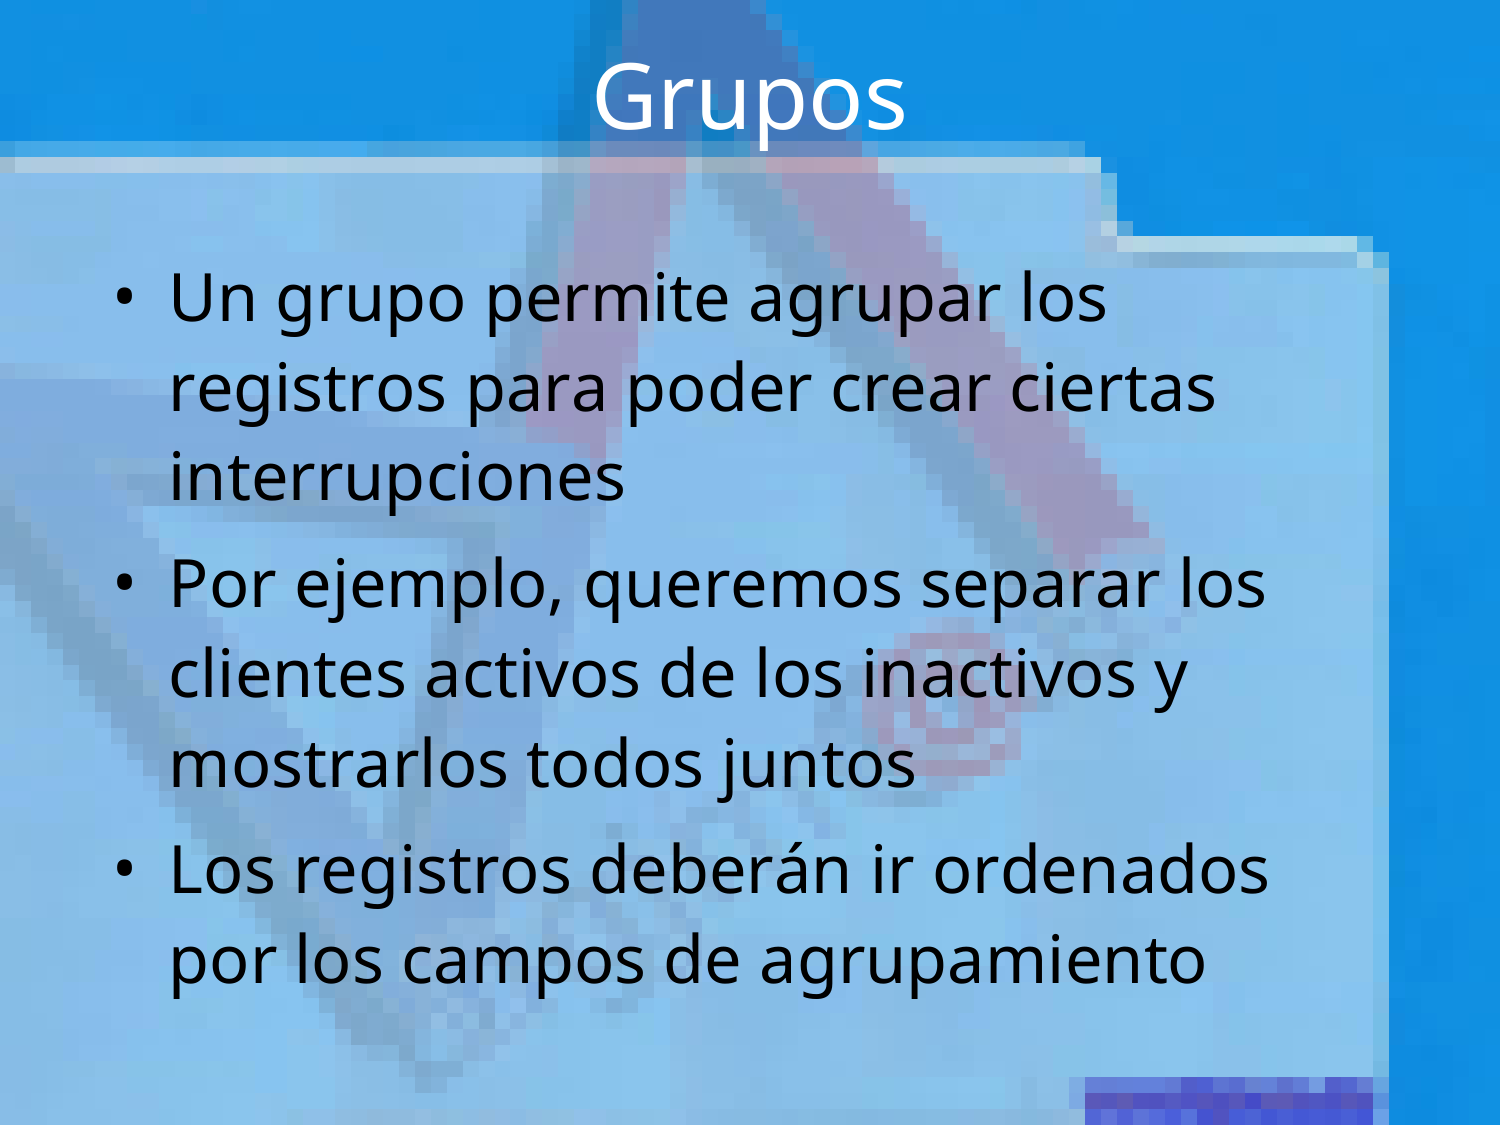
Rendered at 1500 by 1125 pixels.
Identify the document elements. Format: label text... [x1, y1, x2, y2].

title Grupos [112, 0, 1388, 214]
picture [0, 0, 1500, 1125]
list Un grupo permite agrupar los registros para poder crear ciertas interrupciones Por ejemplo, queremos separar los clientes activos de los inactivos y mostrarlos todos juntos Los registros deberán ir ordenados por los campos de agrupamiento [112, 249, 1388, 1001]
